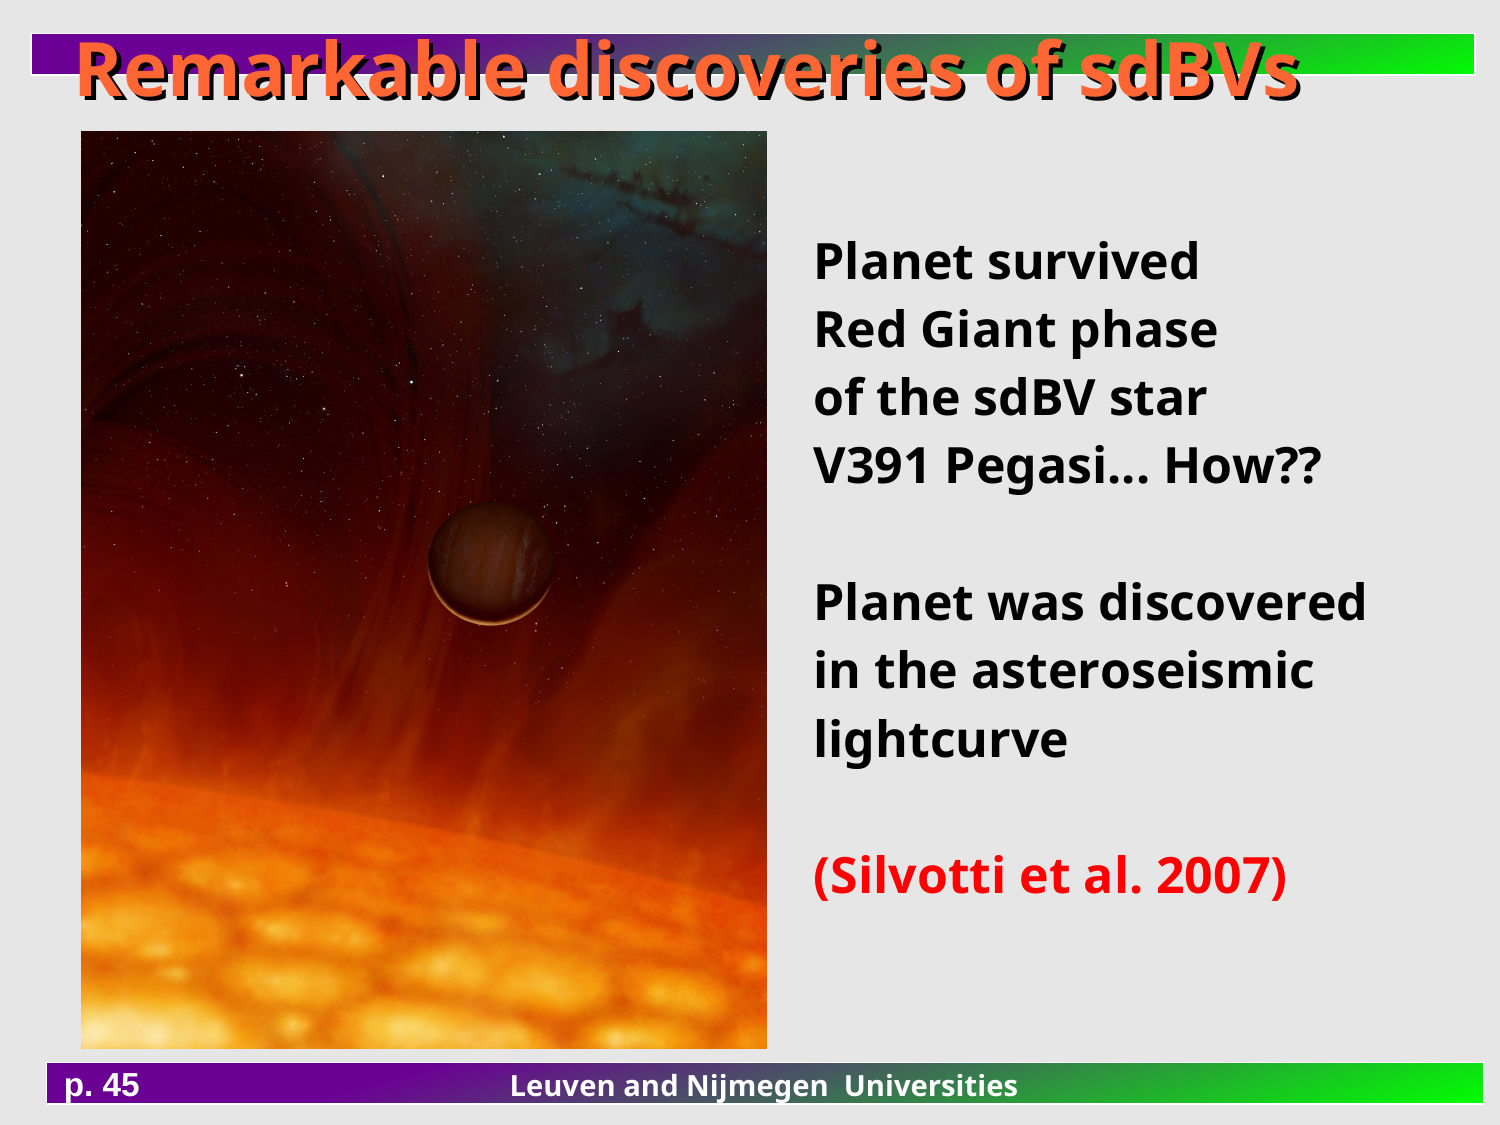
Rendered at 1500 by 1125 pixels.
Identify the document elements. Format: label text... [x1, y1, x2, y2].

title Remarkable discoveries of sdBVs [59, 0, 1500, 127]
picture [81, 131, 767, 1049]
text_box Planet survived Red Giant phase of the sdBV star V391 Pegasi... How?? Planet was discovered in the asteroseismic lightcurve (Silvotti et al. 2007) [813, 225, 1500, 991]
text_box [1004, 247, 1500, 304]
